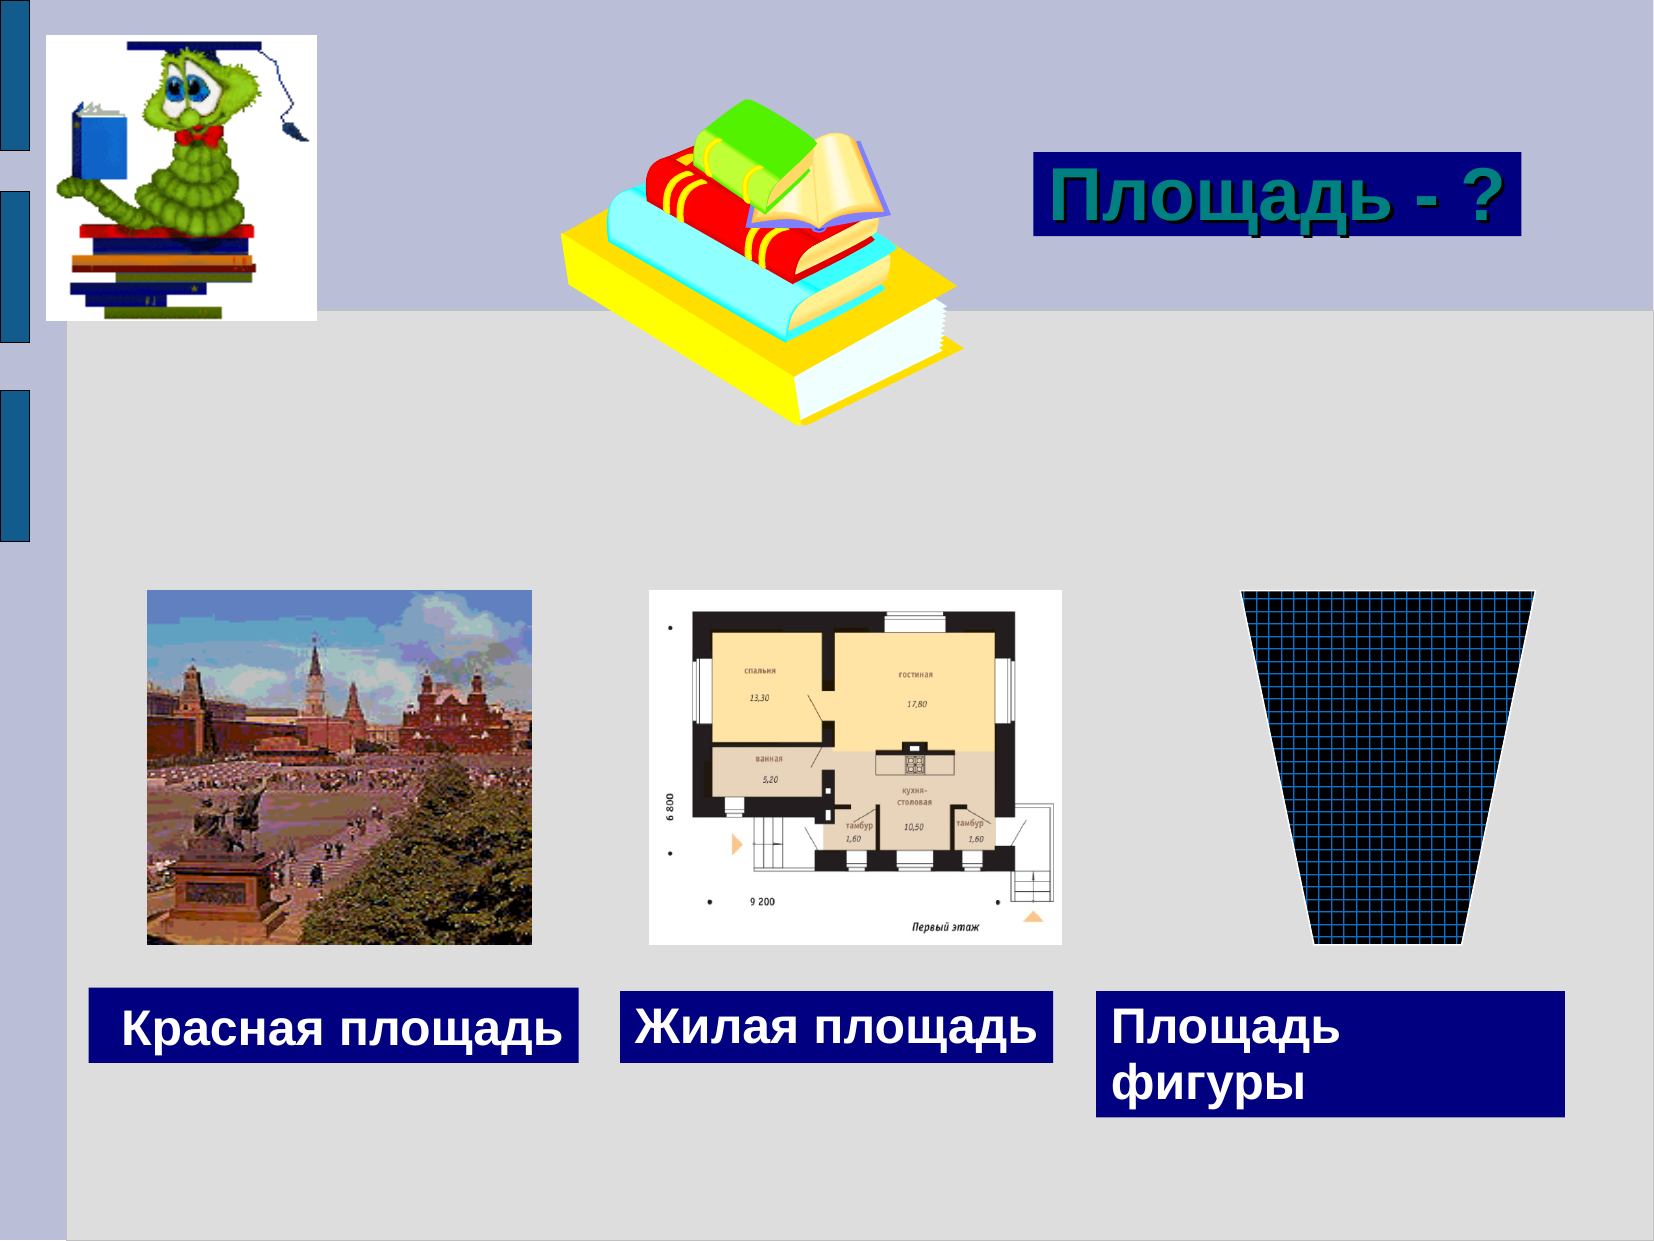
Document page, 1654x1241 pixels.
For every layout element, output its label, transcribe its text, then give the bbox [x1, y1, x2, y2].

text_box Площадь фигуры [1096, 991, 1565, 1063]
picture [46, 35, 317, 321]
picture [649, 590, 1062, 945]
text_box Площадь - ? [1033, 152, 1522, 237]
text_box Красная площадь [88, 987, 579, 1063]
picture [147, 590, 532, 945]
text_box [1240, 590, 1536, 945]
text_box Жилая площадь [620, 991, 1054, 1063]
picture [561, 88, 970, 425]
